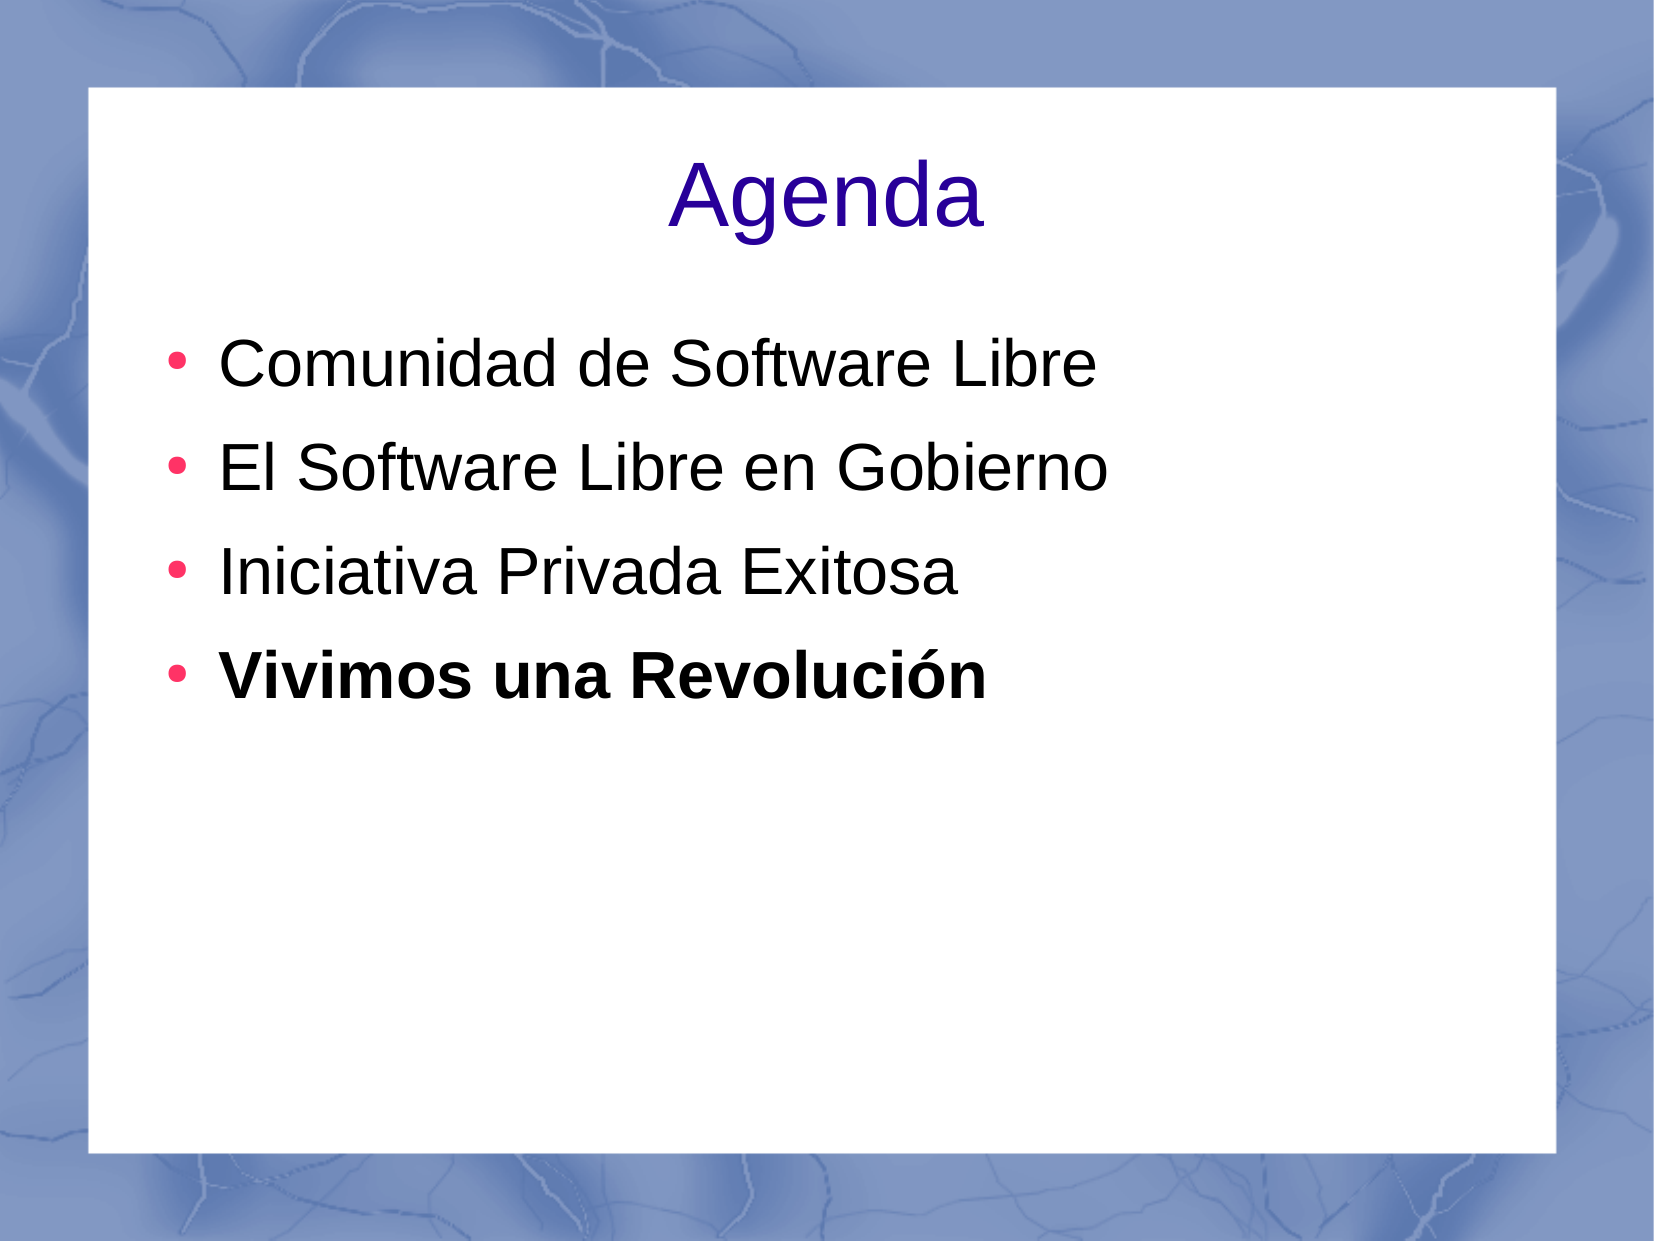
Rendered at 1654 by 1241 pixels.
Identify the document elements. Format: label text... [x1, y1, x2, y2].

picture [0, 0, 1654, 1241]
list Comunidad de Software Libre El Software Libre en Gobierno Iniciativa Privada Exitosa Vivimos una Revolución [147, 325, 1506, 1045]
title Agenda [118, 90, 1536, 298]
